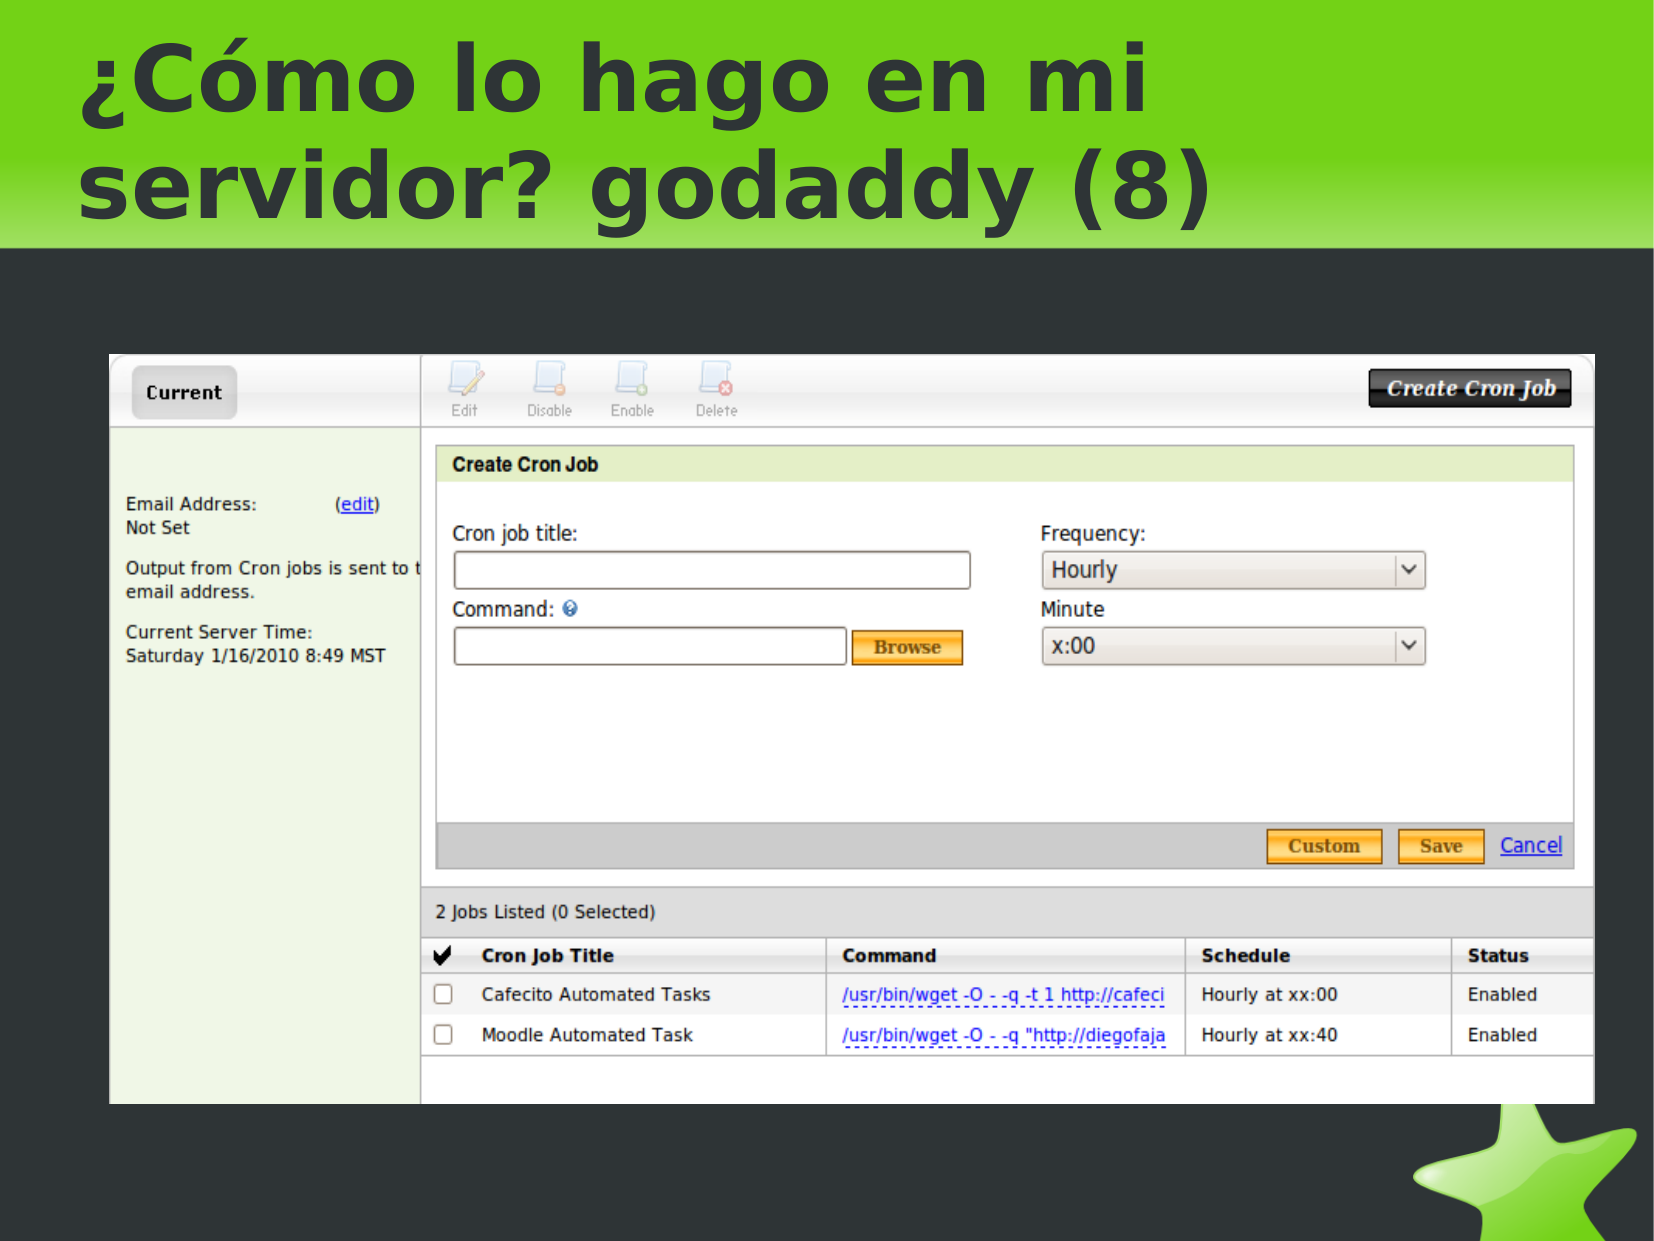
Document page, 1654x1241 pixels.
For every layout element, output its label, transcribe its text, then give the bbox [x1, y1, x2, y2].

list [82, 290, 1571, 1094]
picture [0, 0, 1654, 1241]
title ¿Cómo lo hago en mi servidor? godaddy (8) [76, 25, 1565, 240]
